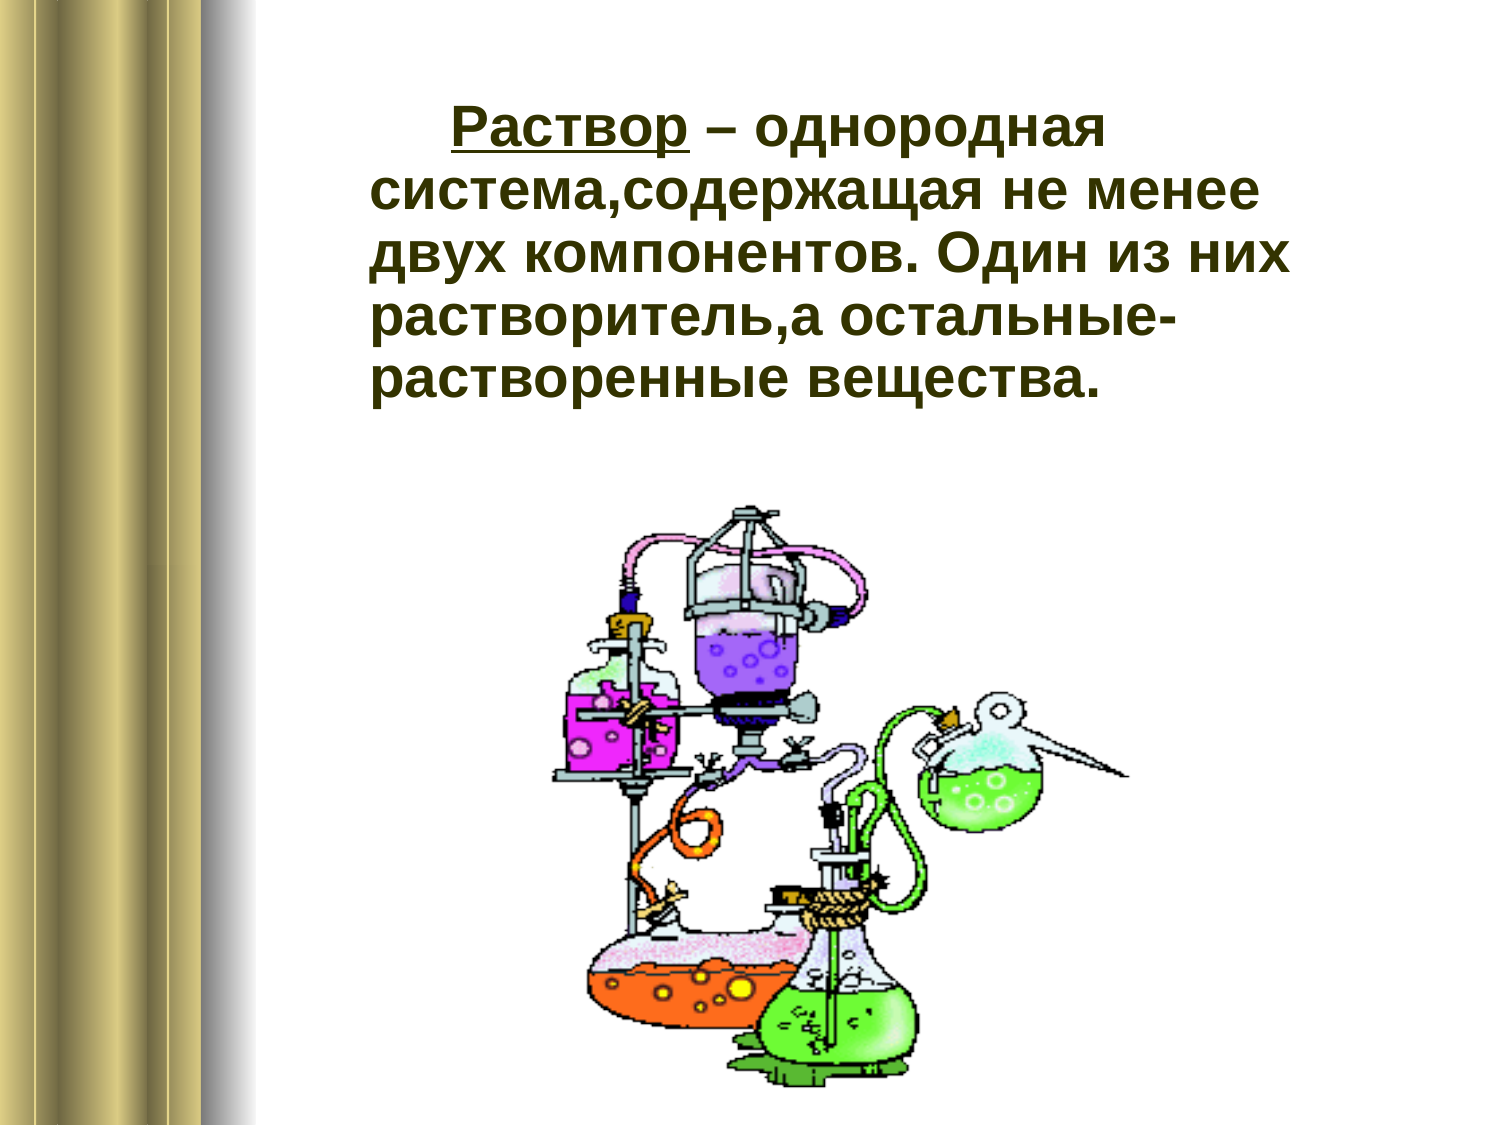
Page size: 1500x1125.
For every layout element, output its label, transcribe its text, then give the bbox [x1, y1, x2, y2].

picture [531, 501, 1152, 1093]
list Раствор – однородная система,содержащая не менее двух компонентов. Один из них растворитель,а остальные-растворенные вещества. [354, 88, 1389, 739]
